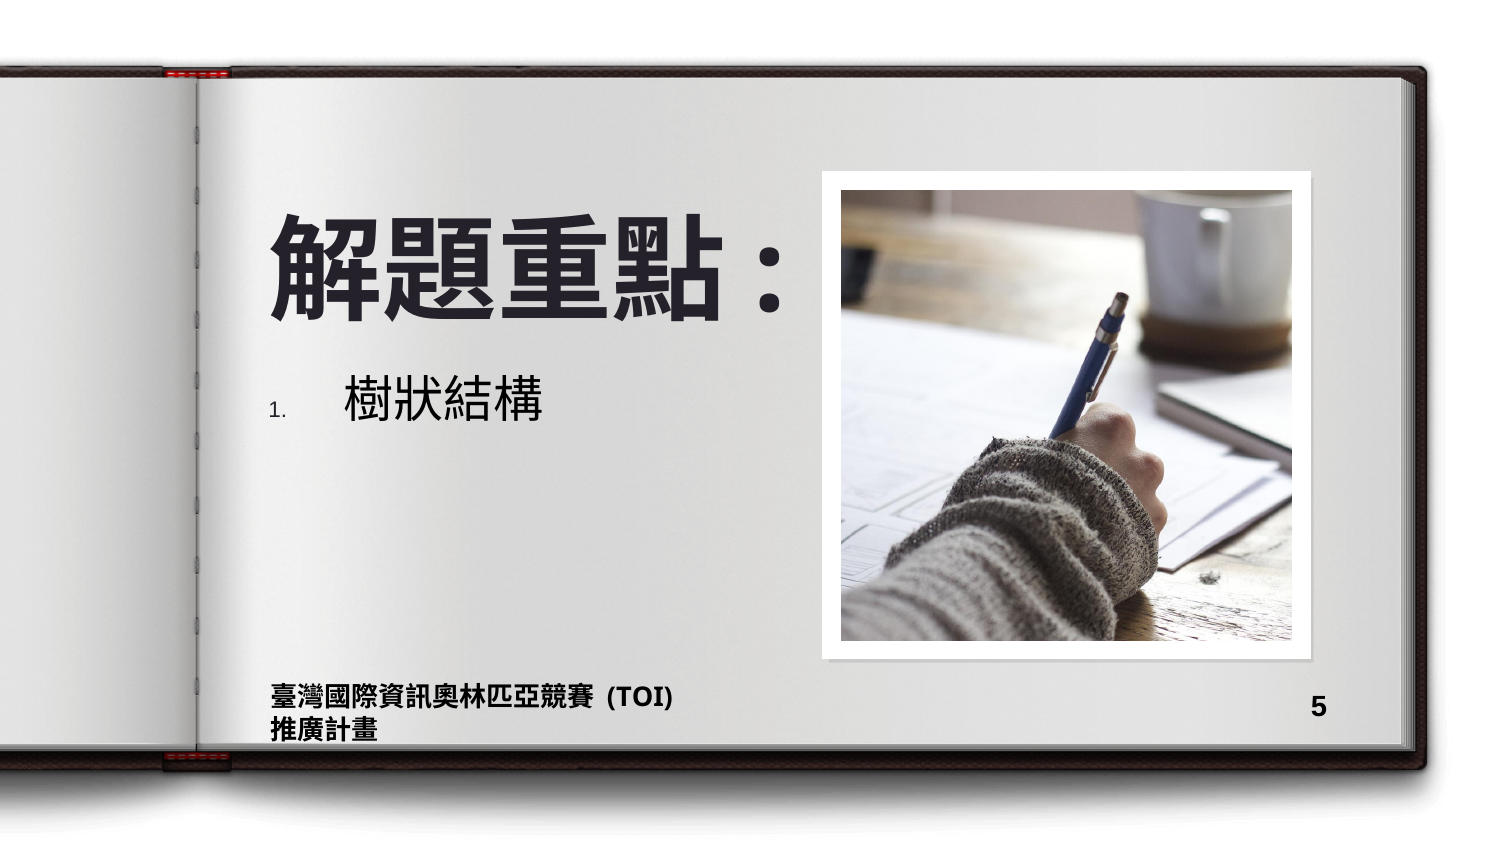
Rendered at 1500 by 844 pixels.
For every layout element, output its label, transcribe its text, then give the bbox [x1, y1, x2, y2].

text_box [829, 178, 1314, 663]
text_box ‹#› [1295, 672, 1386, 737]
text_box 樹狀結構 [253, 352, 807, 656]
picture [841, 190, 1292, 641]
text_box 解題重點: [253, 158, 784, 350]
